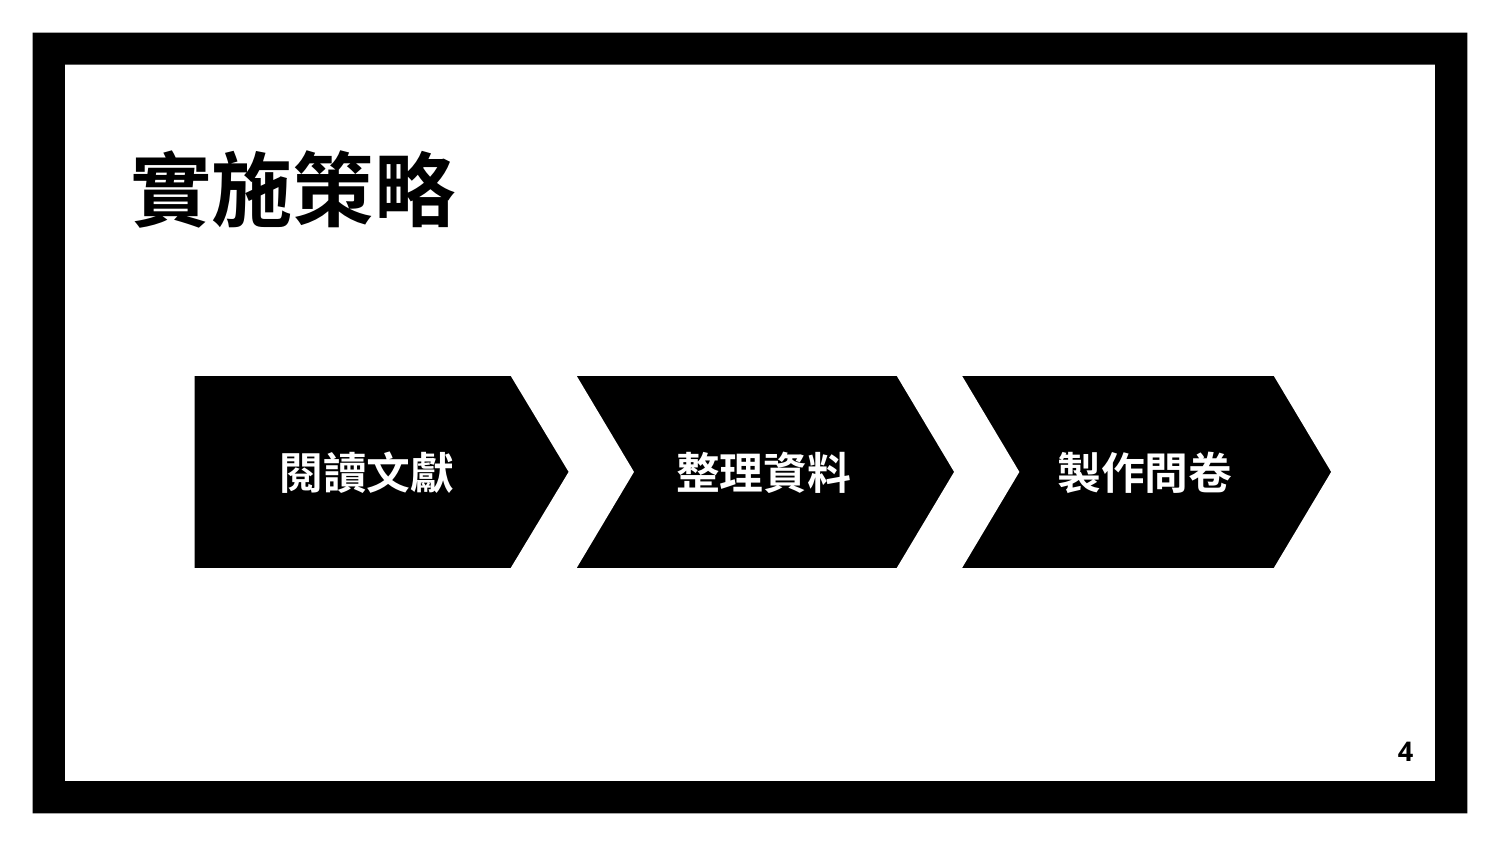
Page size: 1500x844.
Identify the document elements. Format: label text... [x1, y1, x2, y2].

text_box 閱讀文獻 [188, 369, 576, 575]
text_box 製作問卷 [950, 369, 1339, 575]
title 實施策略 [115, 102, 634, 253]
slide_number 1 [1338, 720, 1429, 786]
text_box 整理資料 [565, 369, 962, 575]
